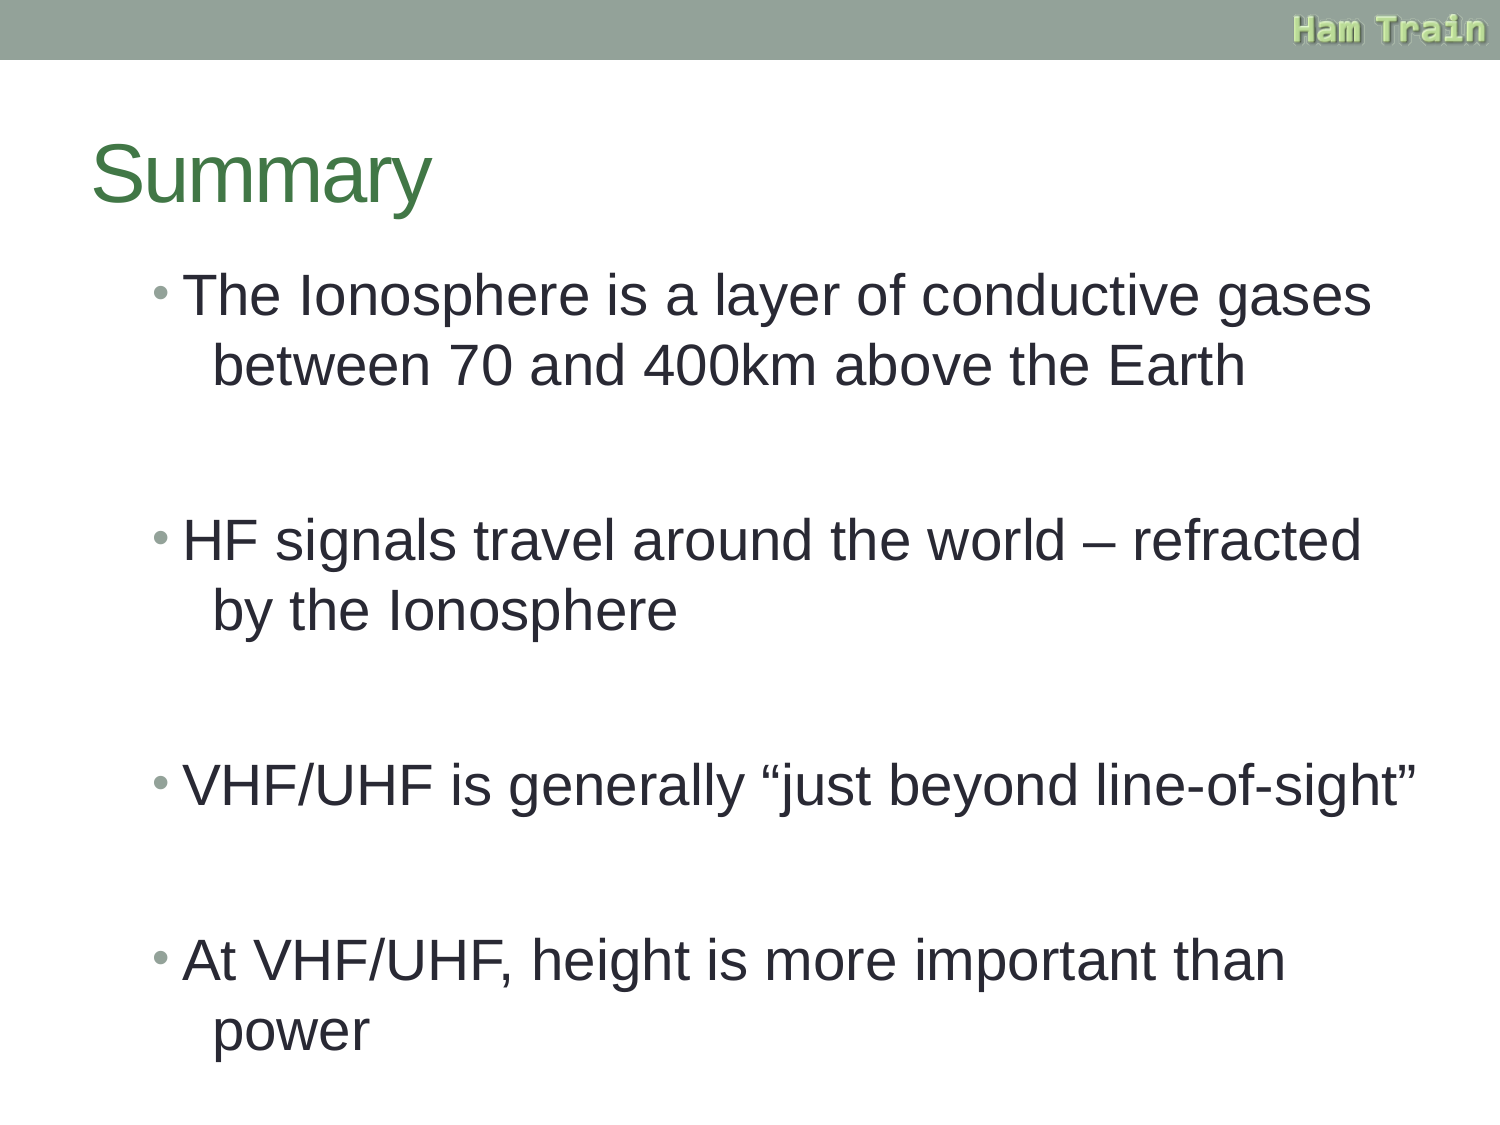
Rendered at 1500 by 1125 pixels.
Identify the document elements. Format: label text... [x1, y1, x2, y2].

title Summary [75, 87, 1426, 249]
list The Ionosphere is a layer of conductive gases between 70 and 400km above the Earth HF signals travel around the world – refracted by the Ionosphere VHF/UHF is generally “just beyond line-of-sight” At VHF/UHF, height is more important than power [47, 249, 1453, 1106]
